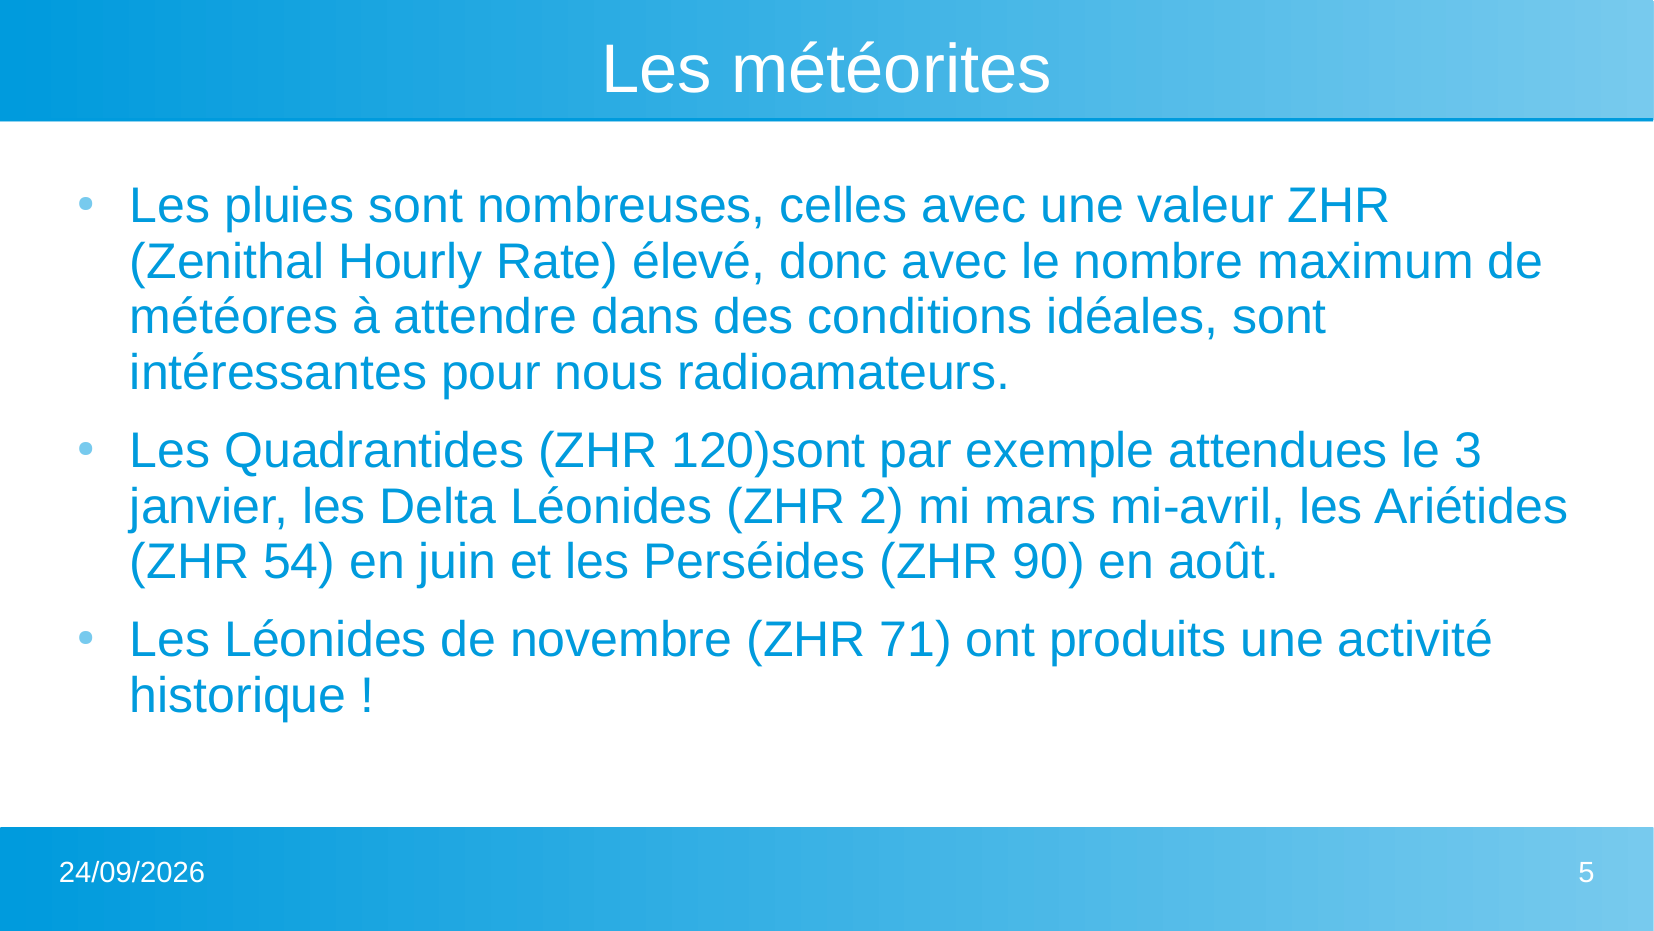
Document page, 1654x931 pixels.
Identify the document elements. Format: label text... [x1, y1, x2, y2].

title Les météorites [59, 29, 1595, 108]
list Les pluies sont nombreuses, celles avec une valeur ZHR (Zenithal Hourly Rate) élevé, donc avec le nombre maximum de météores à attendre dans des conditions idéales, sont intéressantes pour nous radioamateurs. Les Quadrantides (ZHR 120)sont par exemple attendues le 3 janvier, les Delta Léonides (ZHR 2) mi mars mi-avril, les Ariétides (ZHR 54) en juin et les Perséides (ZHR 90) en août. Les Léonides de novembre (ZHR 71) ont produits une activité historique ! [59, 177, 1595, 768]
